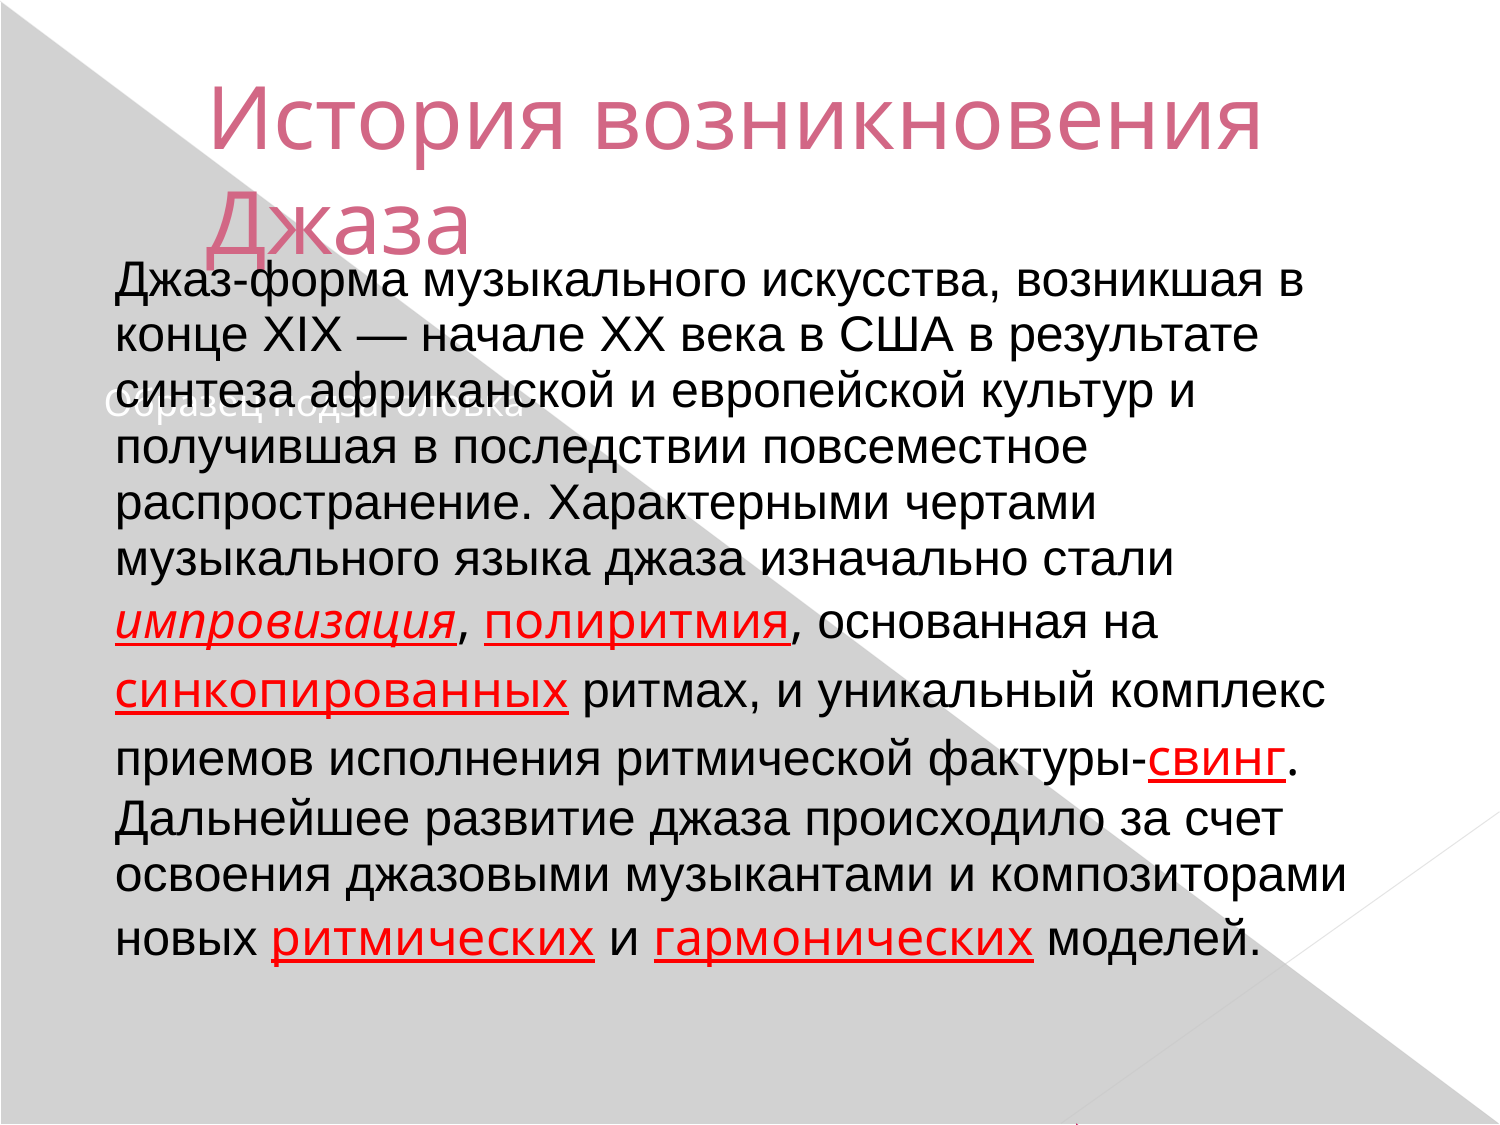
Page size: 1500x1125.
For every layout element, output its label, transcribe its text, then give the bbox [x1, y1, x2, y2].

text_box Джаз-форма музыкального искусства, возникшая в конце XIX — начале XX века в США в результате синтеза африканской и европейской культур и получившая в последствии повсеместное распространение. Характерными чертами музыкального языка джаза изначально стали импровизация, полиритмия, основанная на синкопированных ритмах, и уникальный комплекс приемов исполнения ритмической фактуры-свинг. Дальнейшее развитие джаза происходило за счет освоения джазовыми музыкантами и композиторами новых ритмических и гармонических моделей. [100, 243, 1376, 1000]
title История возникновения Джаза [112, 54, 1388, 220]
